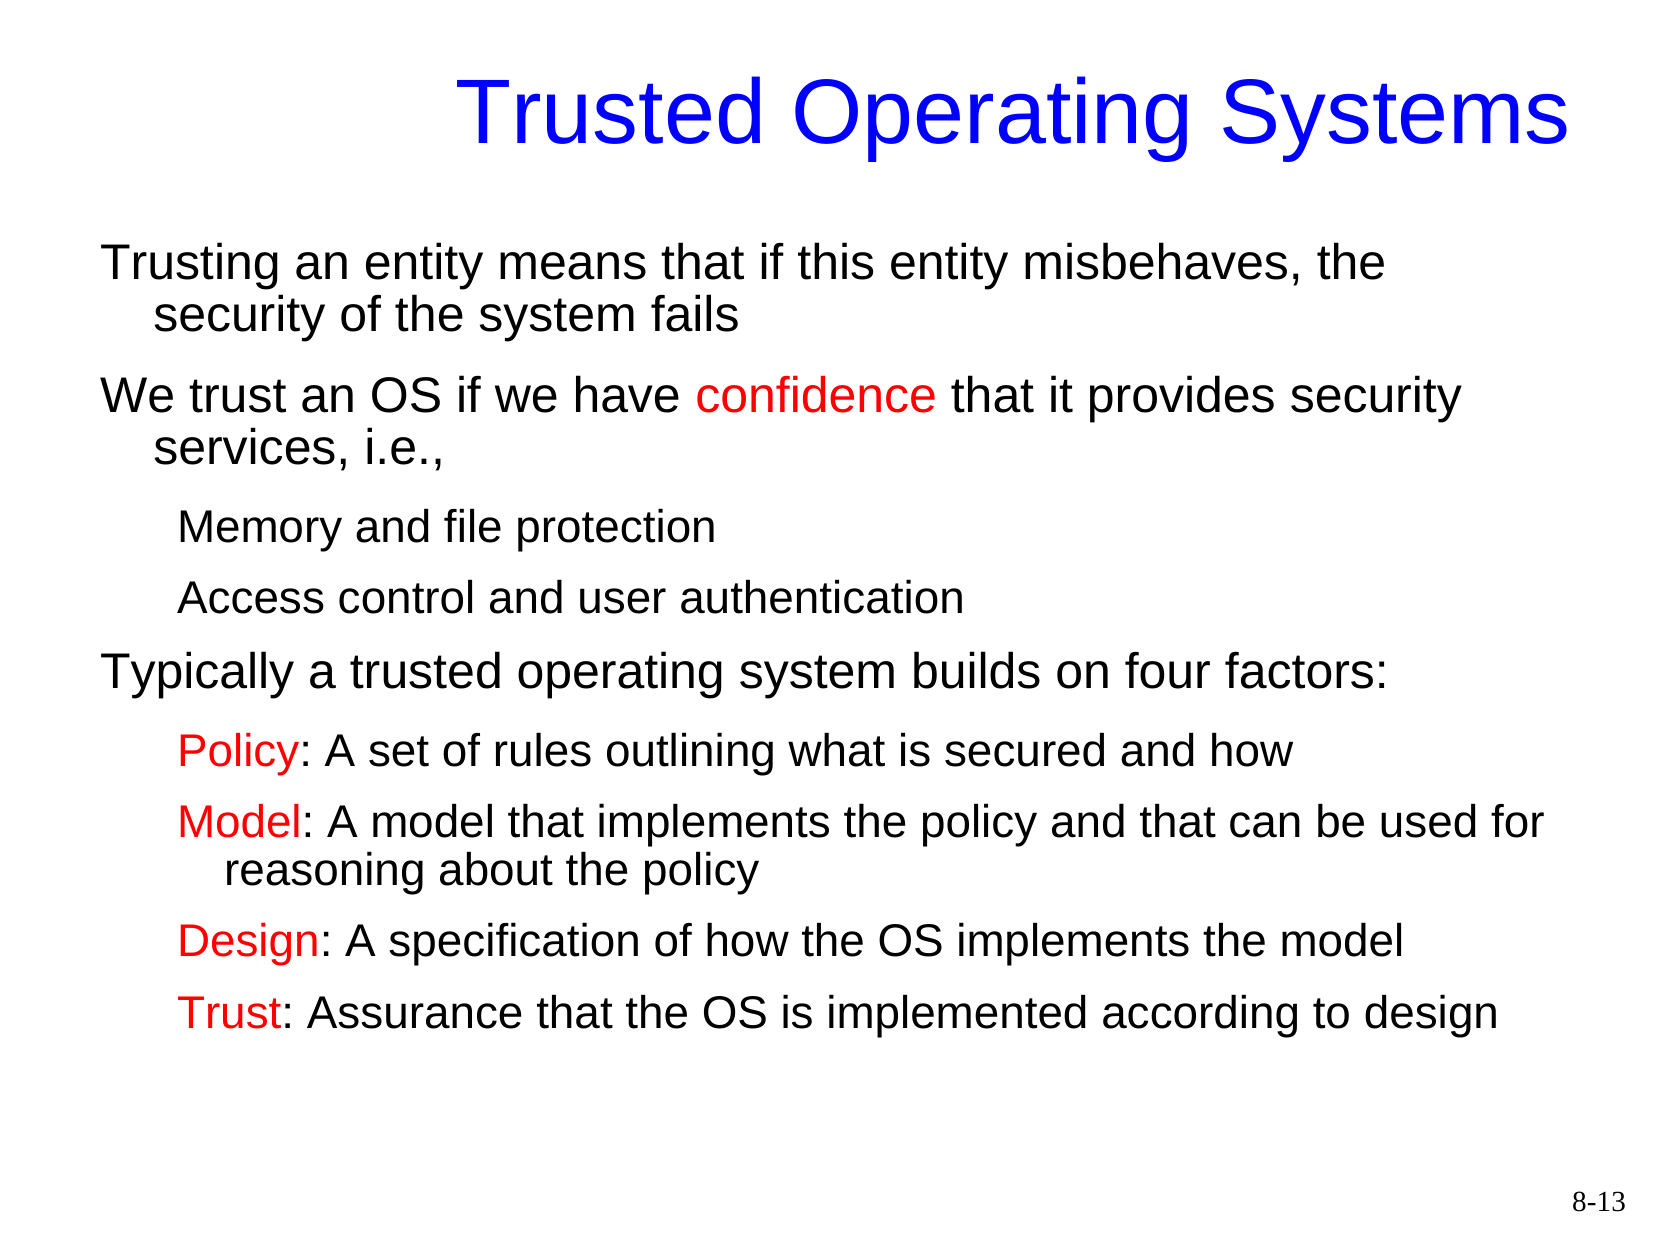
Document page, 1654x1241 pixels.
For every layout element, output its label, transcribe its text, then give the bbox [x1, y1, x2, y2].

title Trusted Operating Systems [84, 11, 1573, 218]
list Trusting an entity means that if this entity misbehaves, the security of the system fails We trust an OS if we have confidence that it provides security services, i.e., Memory and file protection Access control and user authentication Typically a trusted operating system builds on four factors: Policy: A set of rules outlining what is secured and how Model: A model that implements the policy and that can be used for reasoning about the policy Design: A specification of how the OS implements the model Trust: Assurance that the OS is implemented according to design [82, 237, 1571, 1170]
